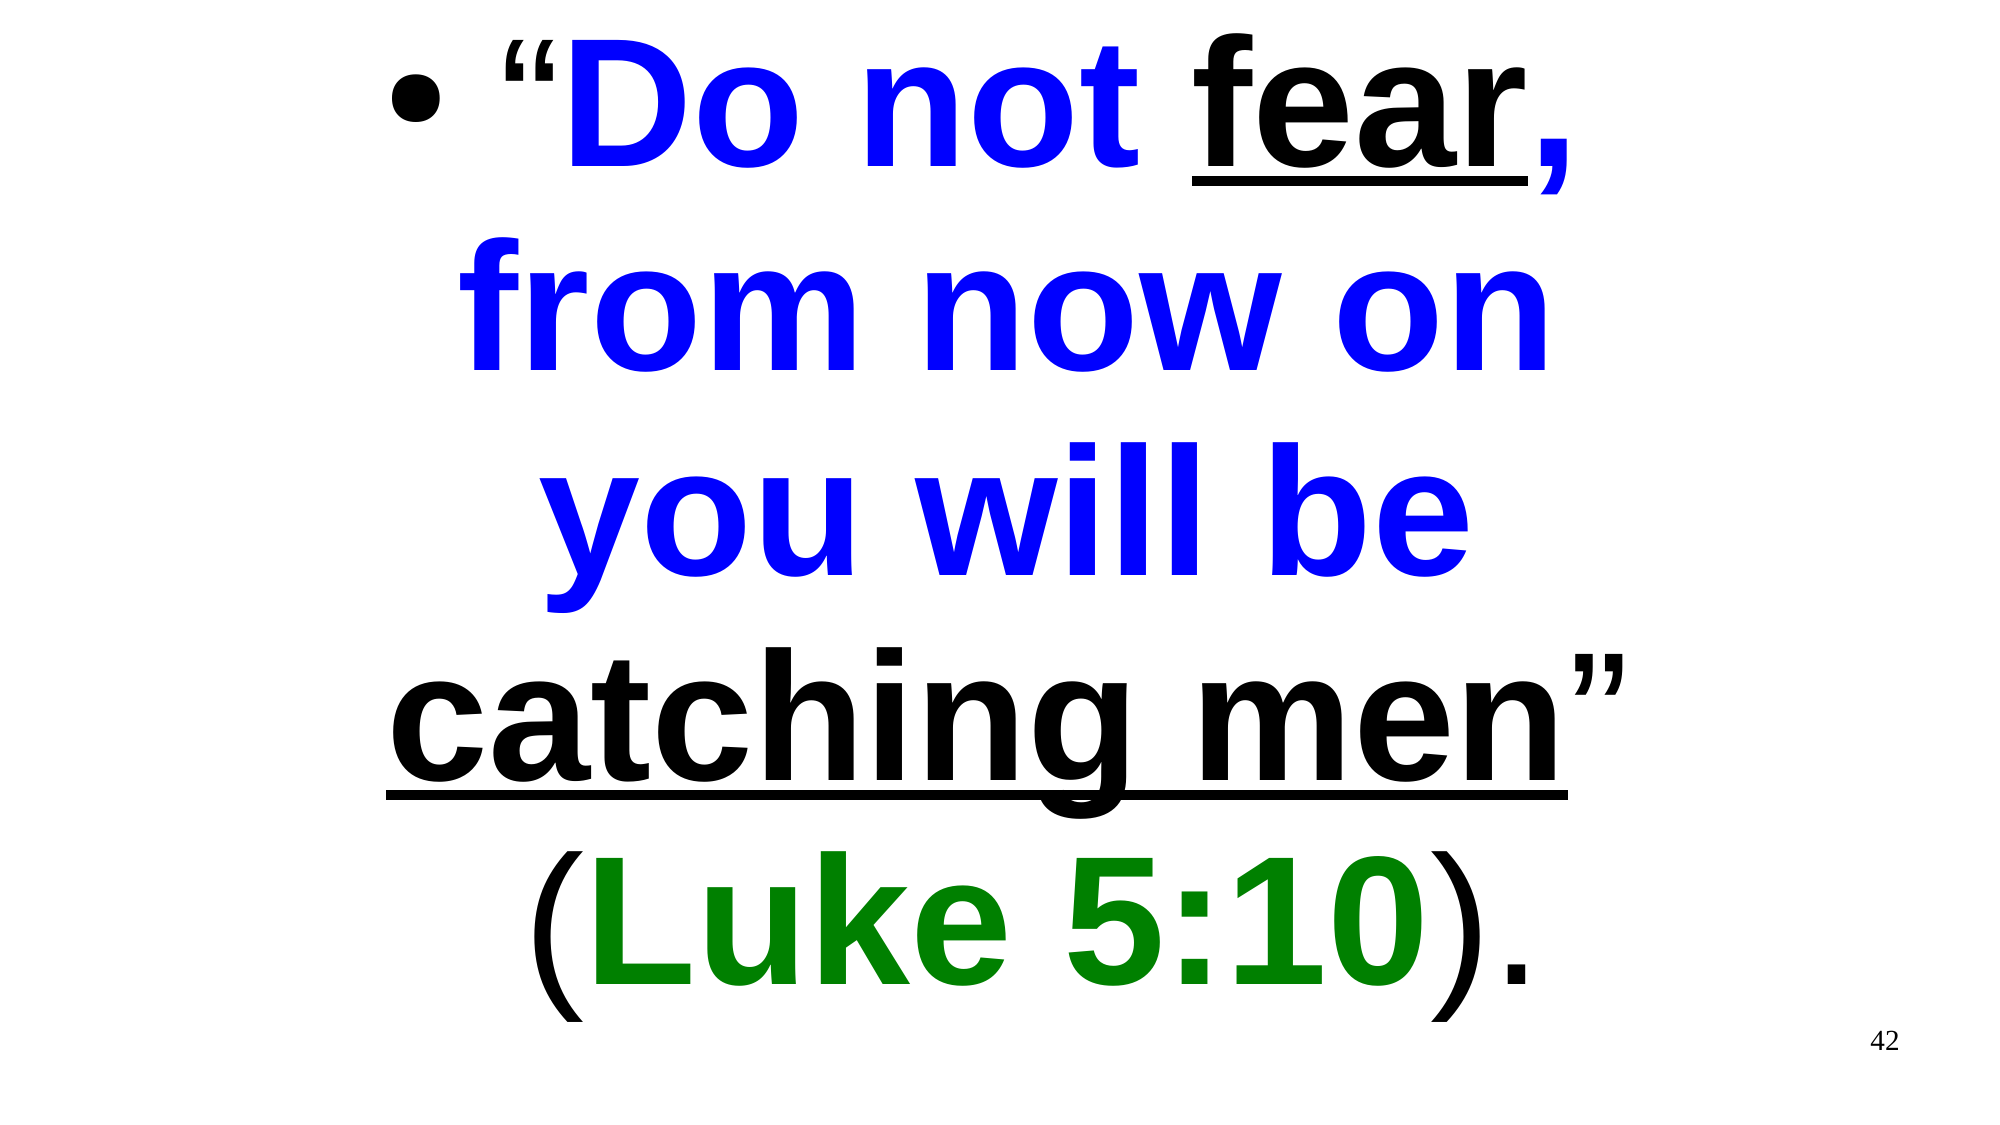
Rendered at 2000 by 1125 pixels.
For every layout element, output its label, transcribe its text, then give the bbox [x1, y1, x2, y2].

list “Do not fear, from now on you will be catching men” (Luke 5:10). [0, 0, 1996, 1123]
